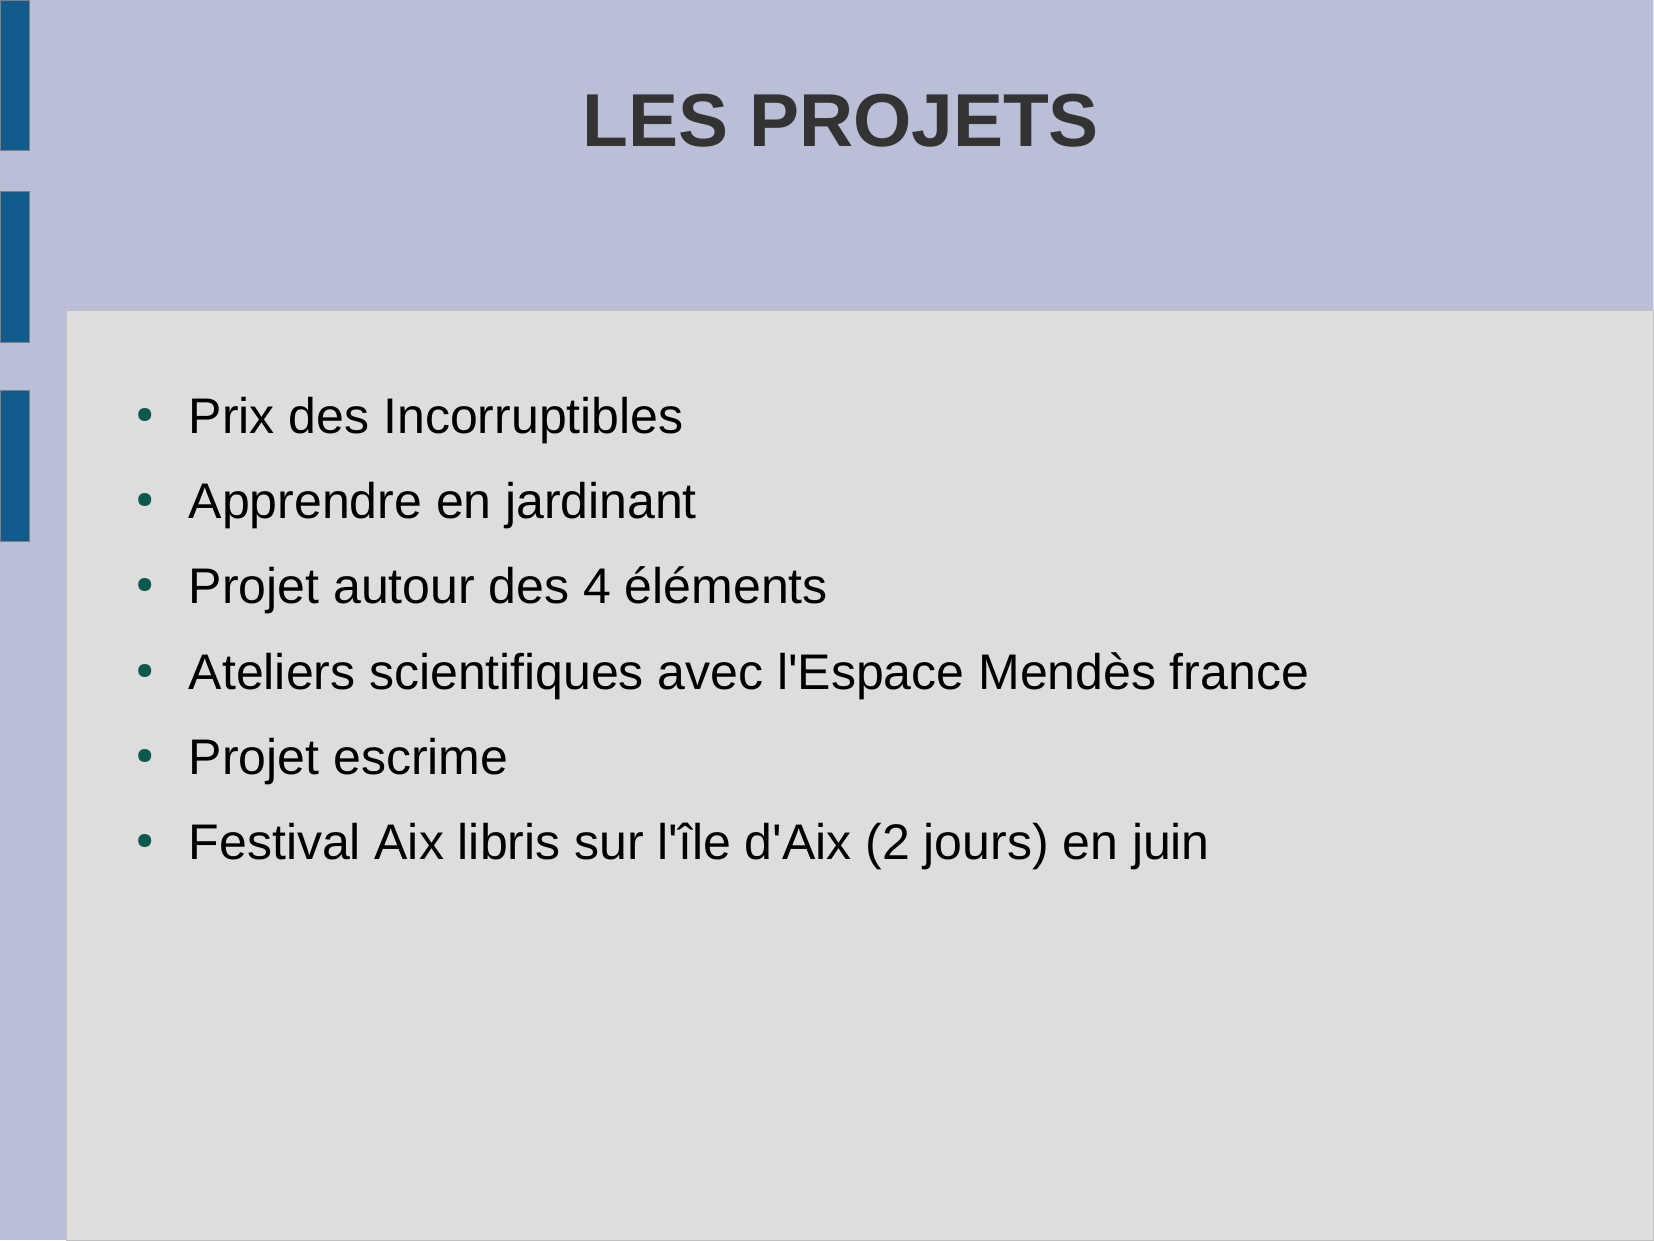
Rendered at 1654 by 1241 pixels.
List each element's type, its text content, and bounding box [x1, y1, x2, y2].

title LES PROJETS [135, 17, 1548, 225]
list Prix des Incorruptibles Apprendre en jardinant Projet autour des 4 éléments Ateliers scientifiques avec l'Espace Mendès france Projet escrime Festival Aix libris sur l'île d'Aix (2 jours) en juin [118, 388, 1531, 1170]
